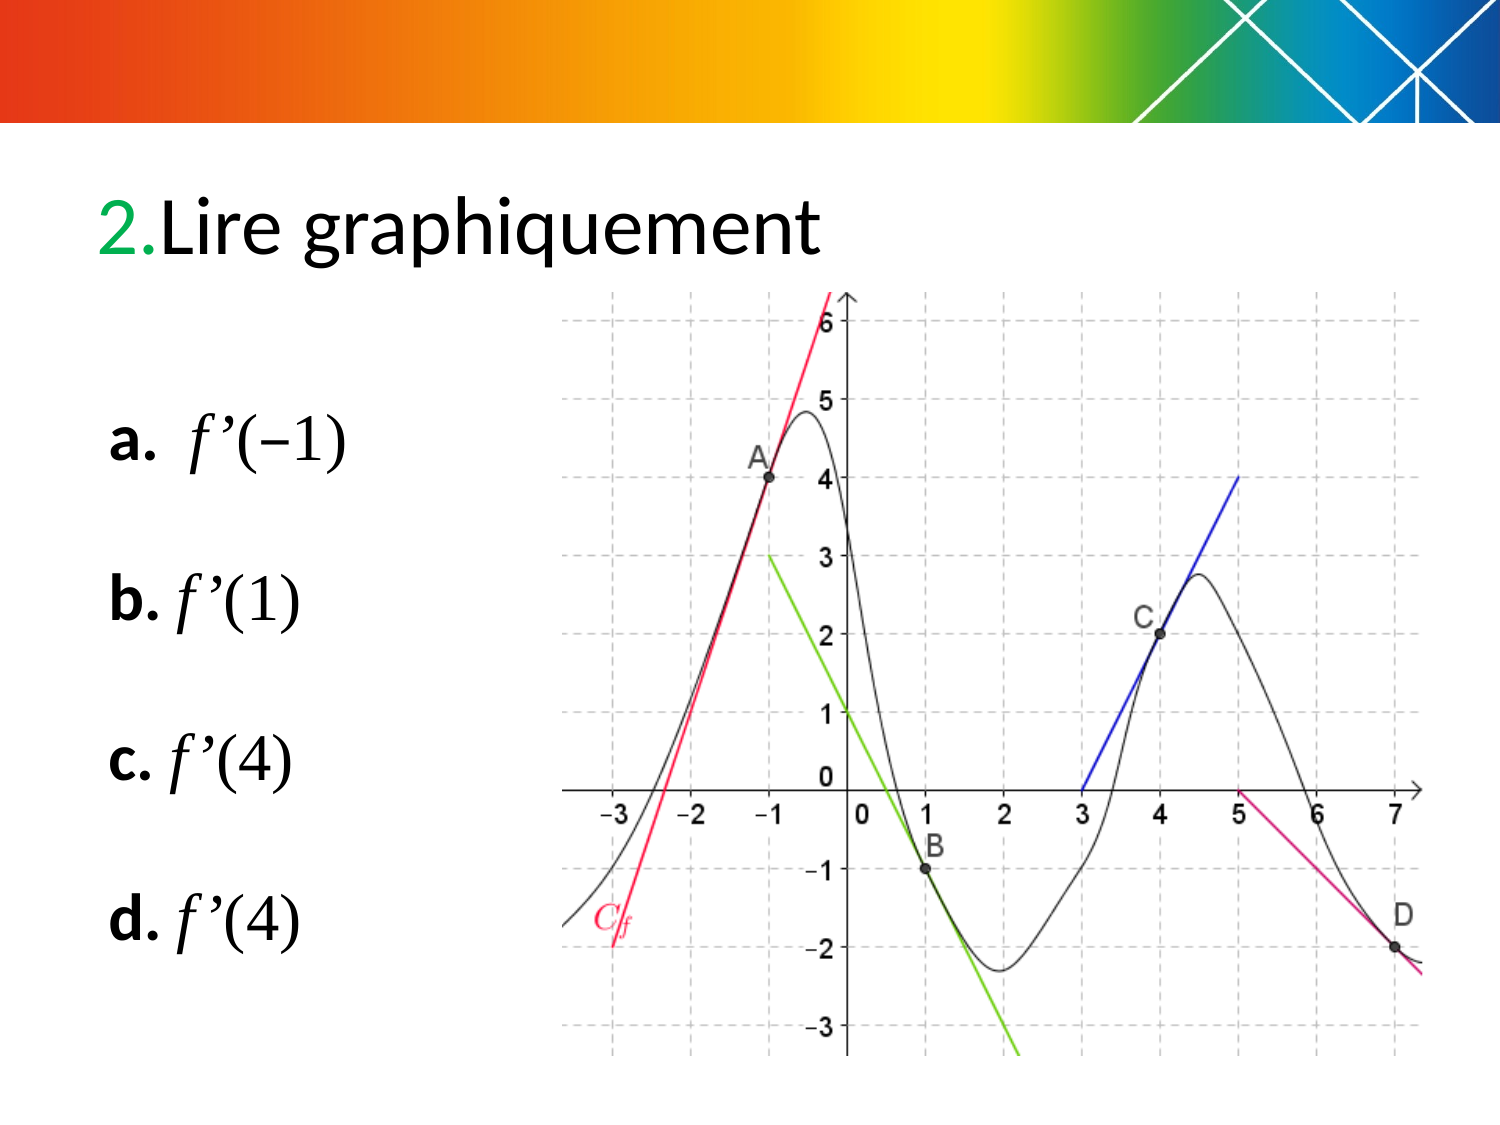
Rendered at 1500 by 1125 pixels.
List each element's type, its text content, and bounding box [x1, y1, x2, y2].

picture [0, 0, 1358, 123]
text_box a. f’(–1) b. f’(1) c. f’(4) d. f’(4) [93, 386, 562, 1042]
picture [1340, 0, 1500, 123]
picture [562, 292, 1424, 1056]
title 2.Lire graphiquement [82, 164, 1500, 305]
